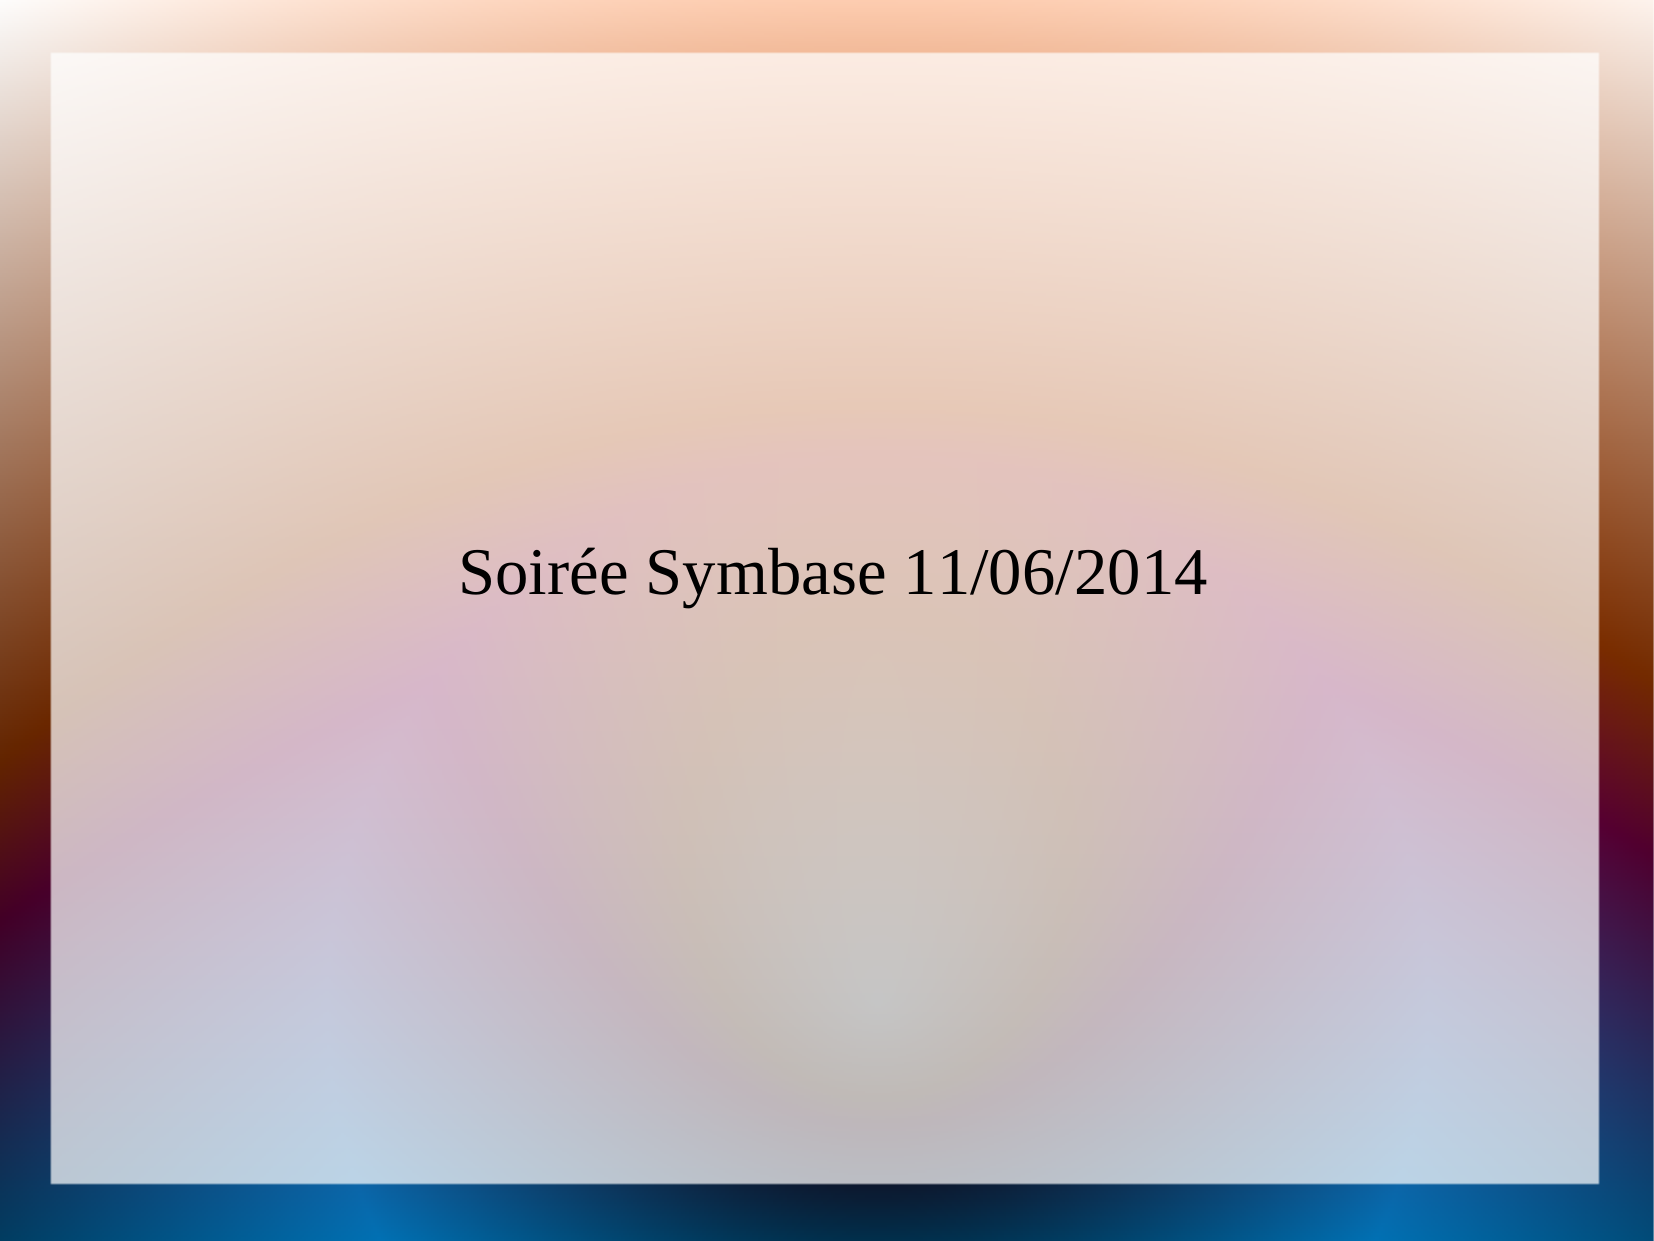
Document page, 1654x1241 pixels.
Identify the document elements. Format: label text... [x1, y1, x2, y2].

picture [0, 0, 1654, 1241]
subtitle Soirée Symbase 11/06/2014 [106, 460, 1562, 684]
